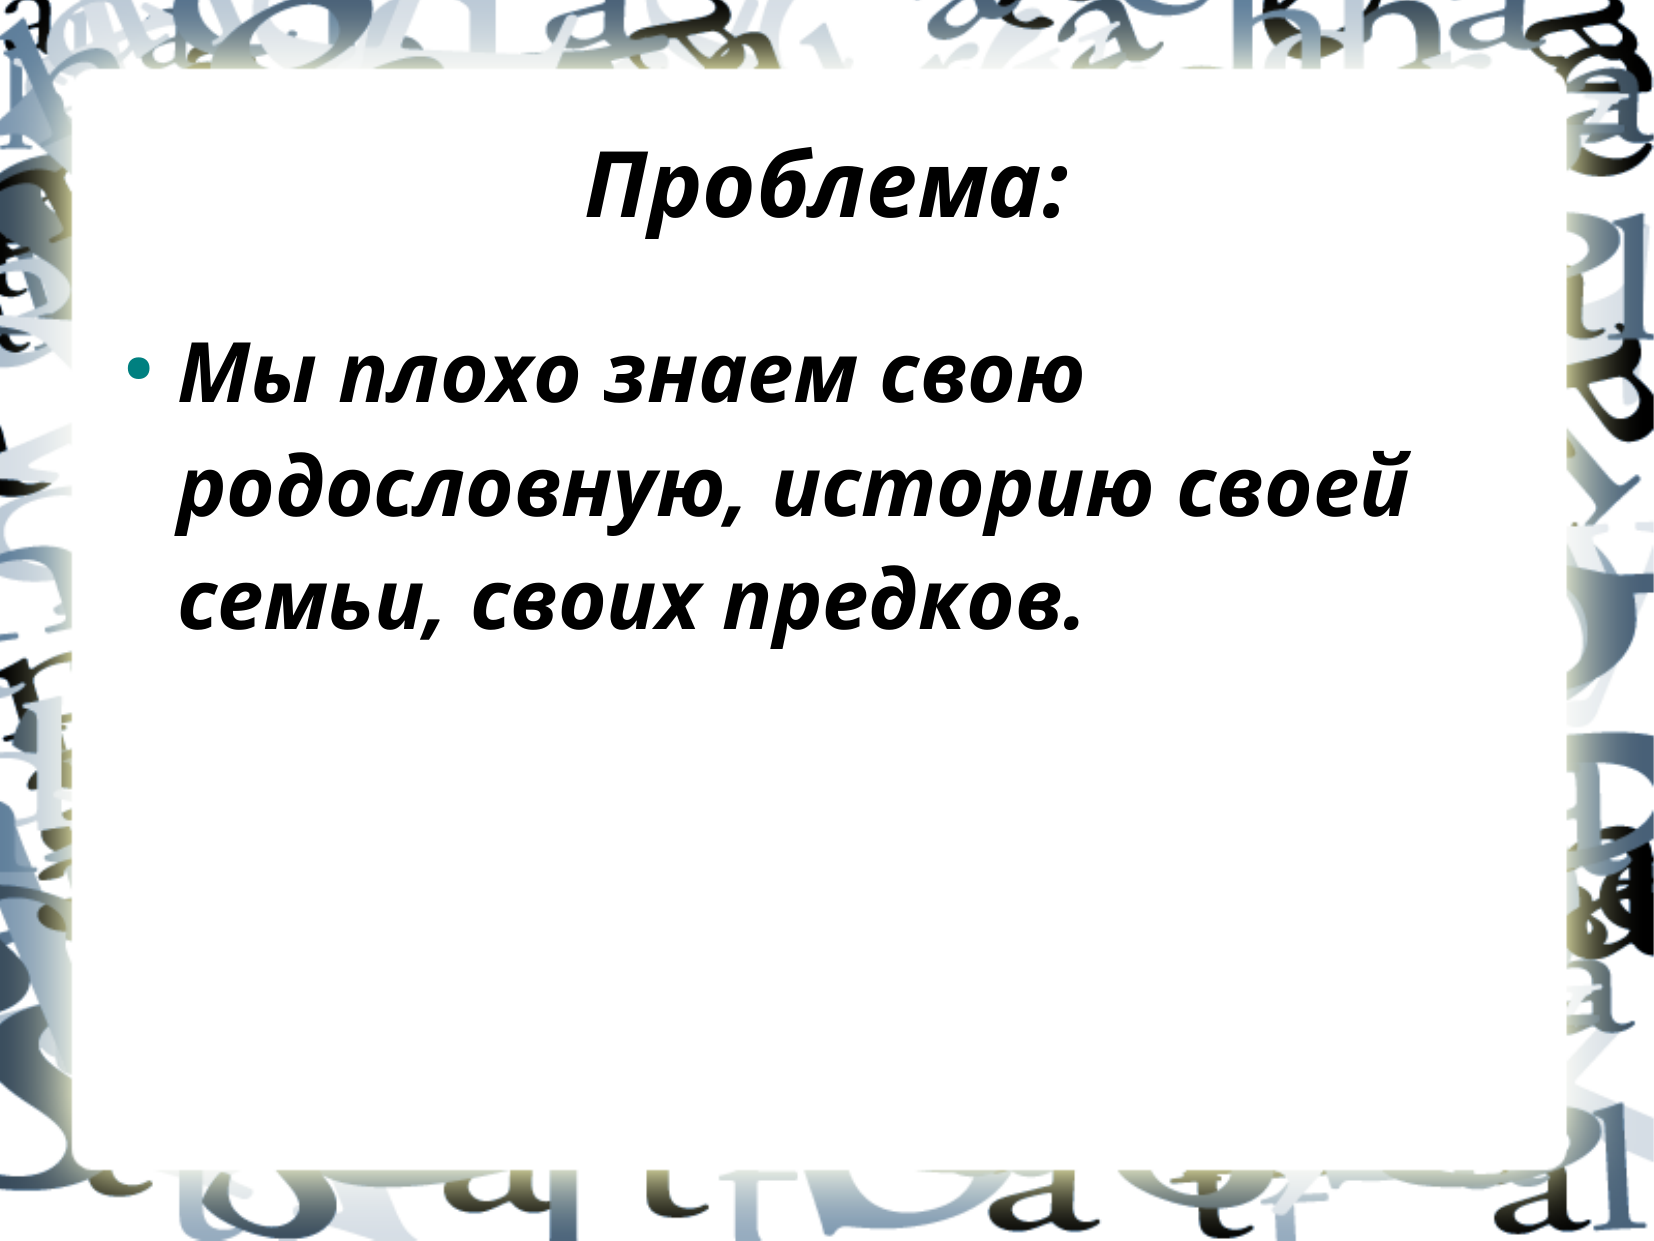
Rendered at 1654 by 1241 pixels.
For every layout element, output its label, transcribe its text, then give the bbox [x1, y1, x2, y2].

title Проблема: [82, 78, 1571, 287]
list Мы плохо знаем свою родословную, историю своей семьи, своих предков. [106, 313, 1530, 1034]
picture [0, 0, 1654, 1241]
